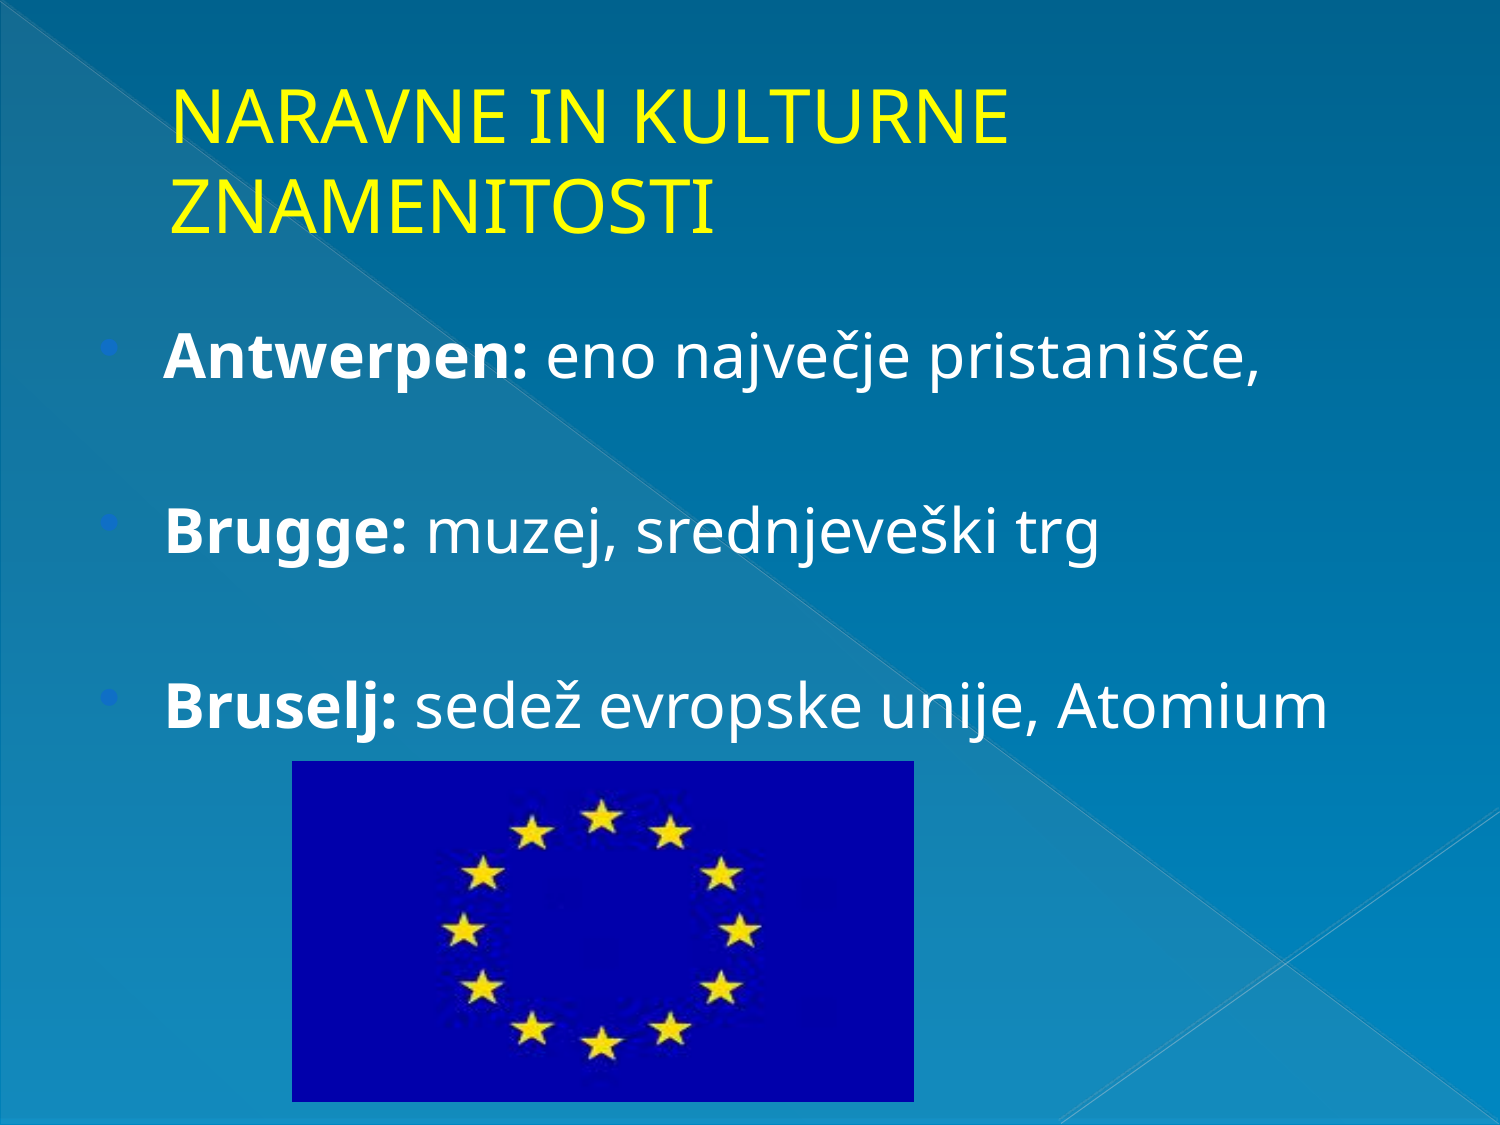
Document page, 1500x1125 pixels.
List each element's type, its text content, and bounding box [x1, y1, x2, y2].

title NARAVNE IN KULTURNE ZNAMENITOSTI [75, 43, 1425, 274]
list Antwerpen: eno največje pristanišče, Brugge: muzej, srednjeveški trg Bruselj: sedež evropske unije, Atomium [75, 308, 1425, 1059]
picture [292, 761, 914, 1102]
